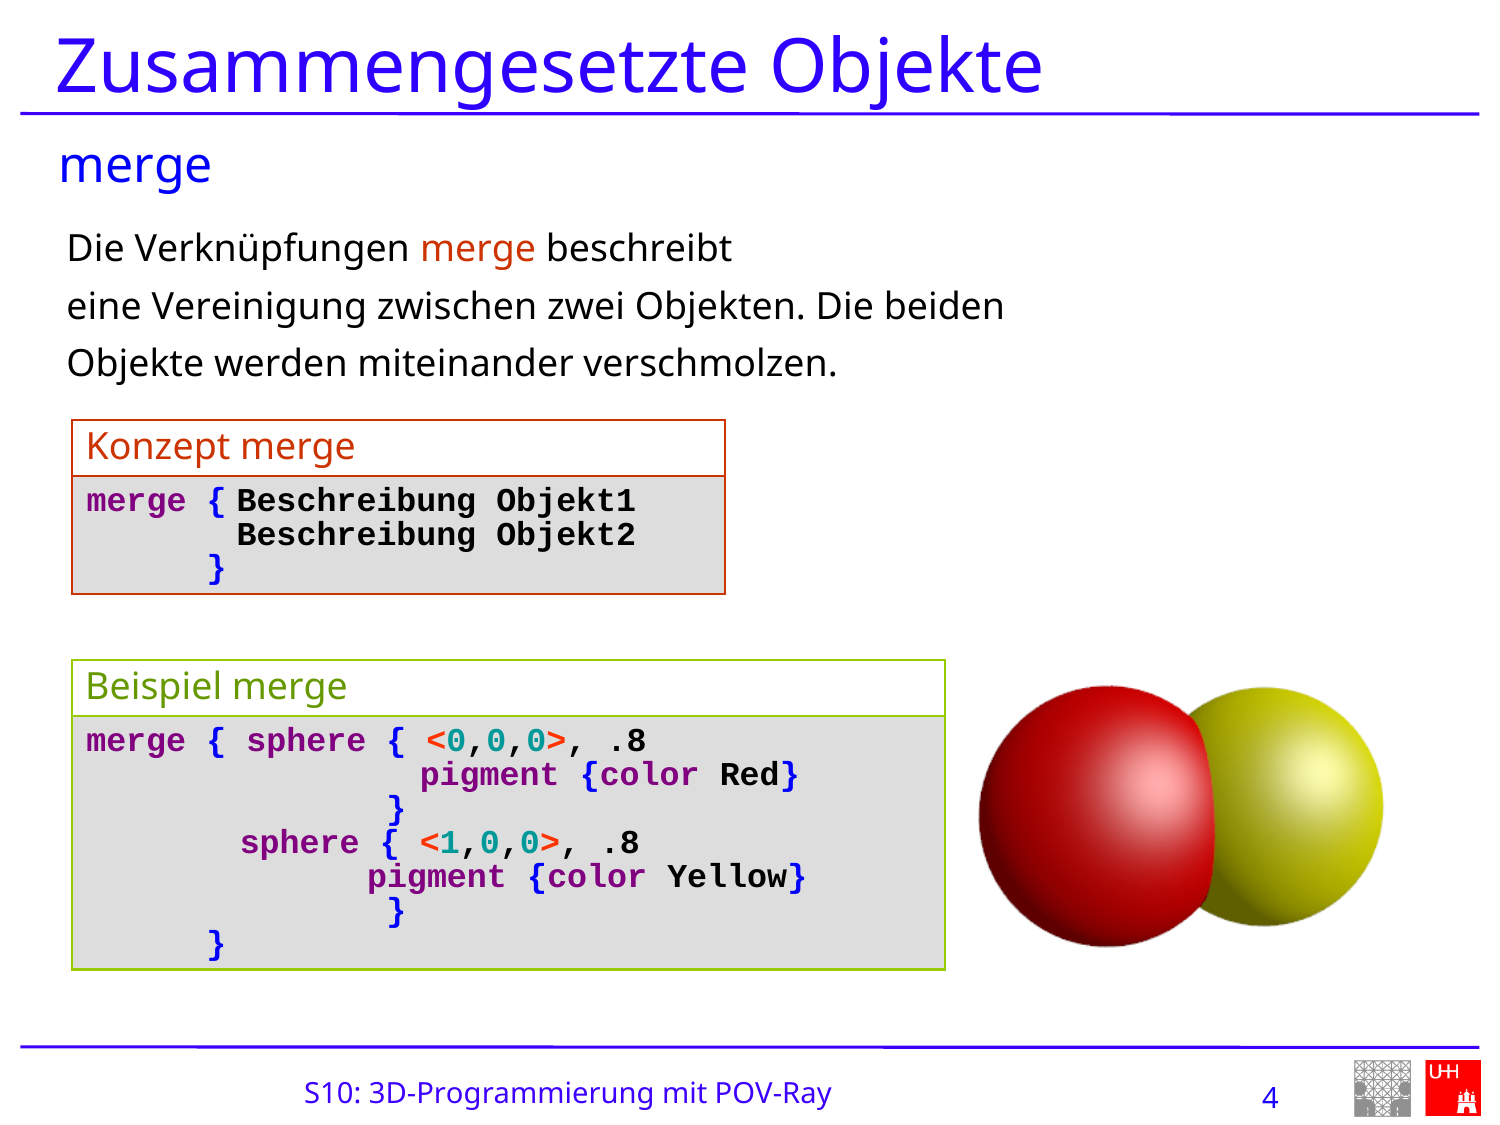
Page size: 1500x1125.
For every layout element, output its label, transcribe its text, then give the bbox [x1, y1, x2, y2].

text_box merge { Beschreibung Objekt1 Beschreibung Objekt2 } [71, 477, 726, 594]
text_box merge [32, 112, 1155, 215]
picture [961, 647, 1387, 978]
picture [1352, 1058, 1414, 1119]
title Zusammengesetzte Objekte [29, 10, 1152, 116]
list Die Verknüpfungen merge beschreibt eine Vereinigung zwischen zwei Objekten. Die beiden Objekte werden miteinander verschmolzen. [52, 221, 1471, 1002]
text_box merge { sphere { <0,0,0>, .8 pigment {color Red} } sphere { <1,0,0>, .8 pigment {color Yellow} } } [71, 717, 945, 970]
text_box Konzept merge [71, 419, 726, 477]
text_box Beispiel merge [71, 659, 945, 717]
picture [1422, 1058, 1483, 1119]
